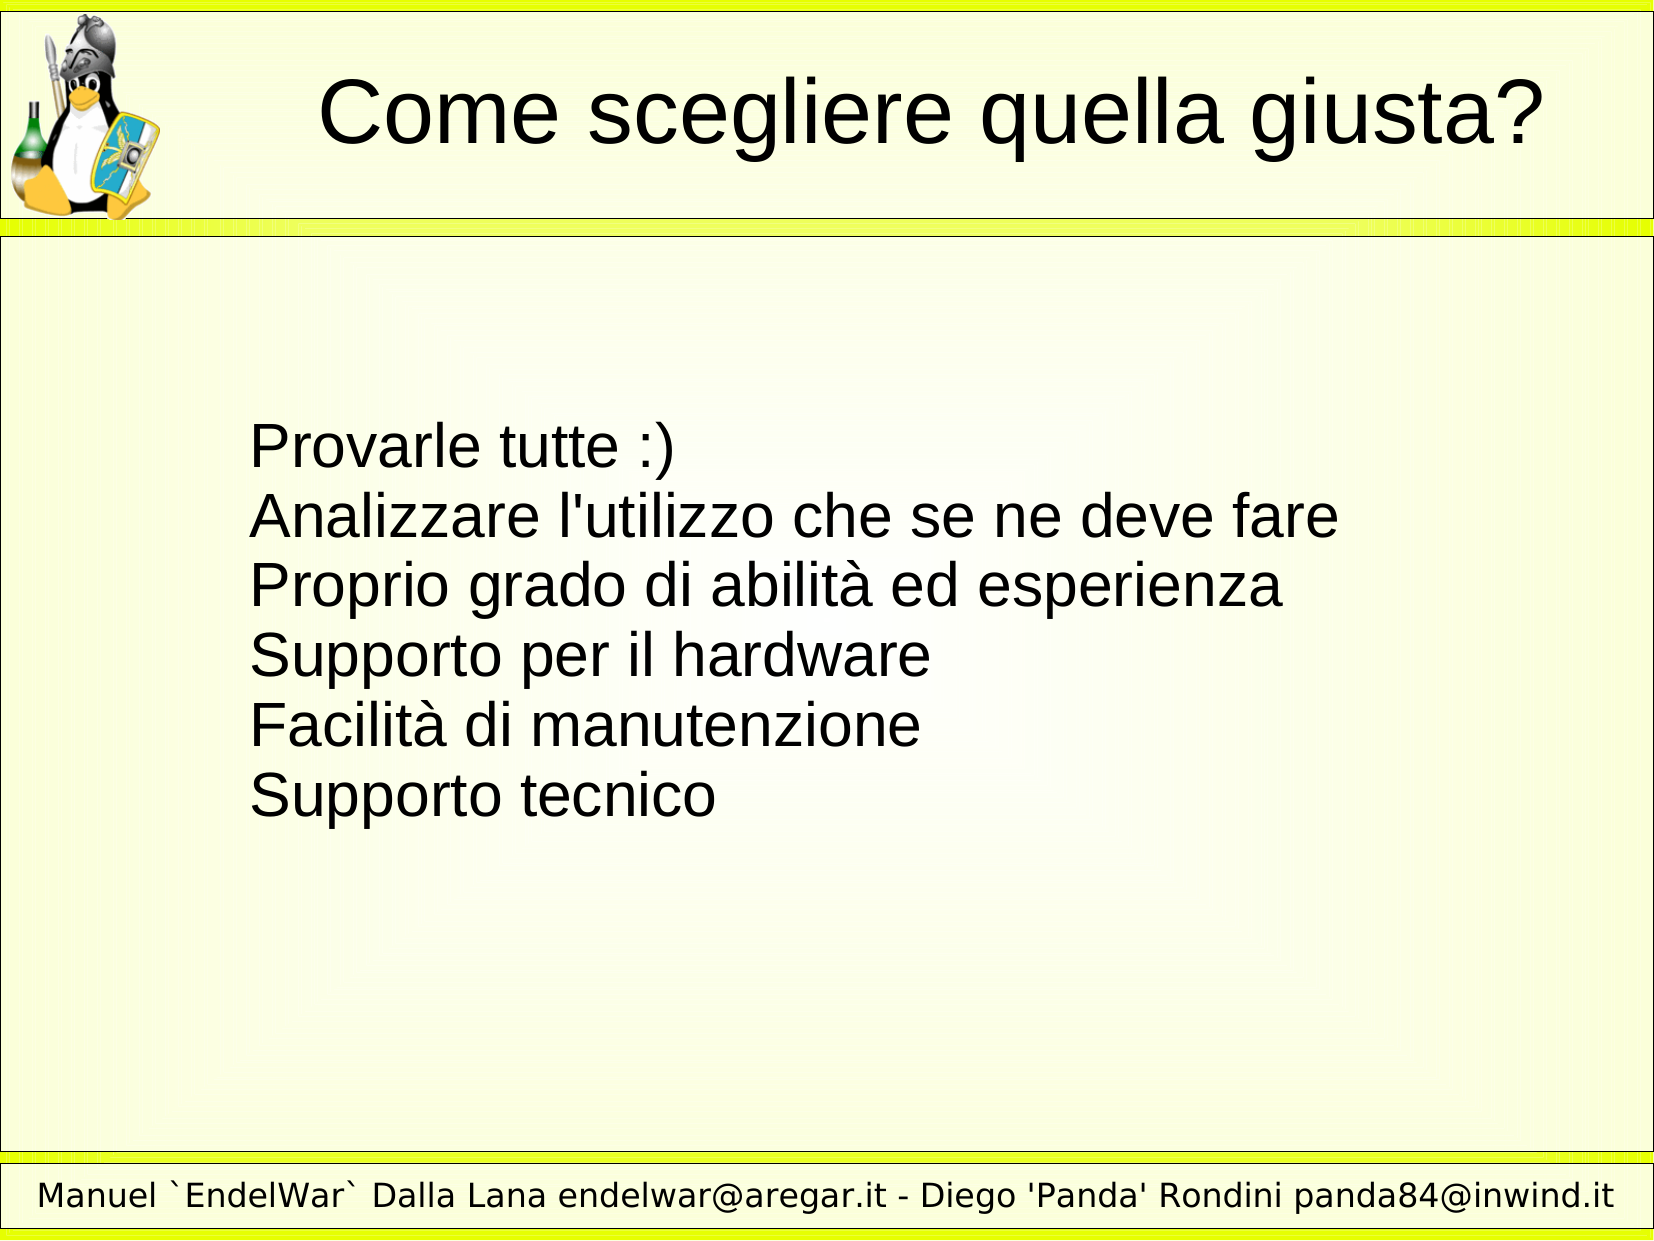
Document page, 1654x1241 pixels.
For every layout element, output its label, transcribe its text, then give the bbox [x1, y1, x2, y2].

picture [11, 14, 160, 220]
subtitle Provarle tutte :) Analizzare l'utilizzo che se ne deve fare Proprio grado di abilità ed esperienza Supporto per il hardware Facilità di manutenzione Supporto tecnico [231, 410, 1422, 830]
title Come scegliere quella giusta? [228, 31, 1636, 194]
